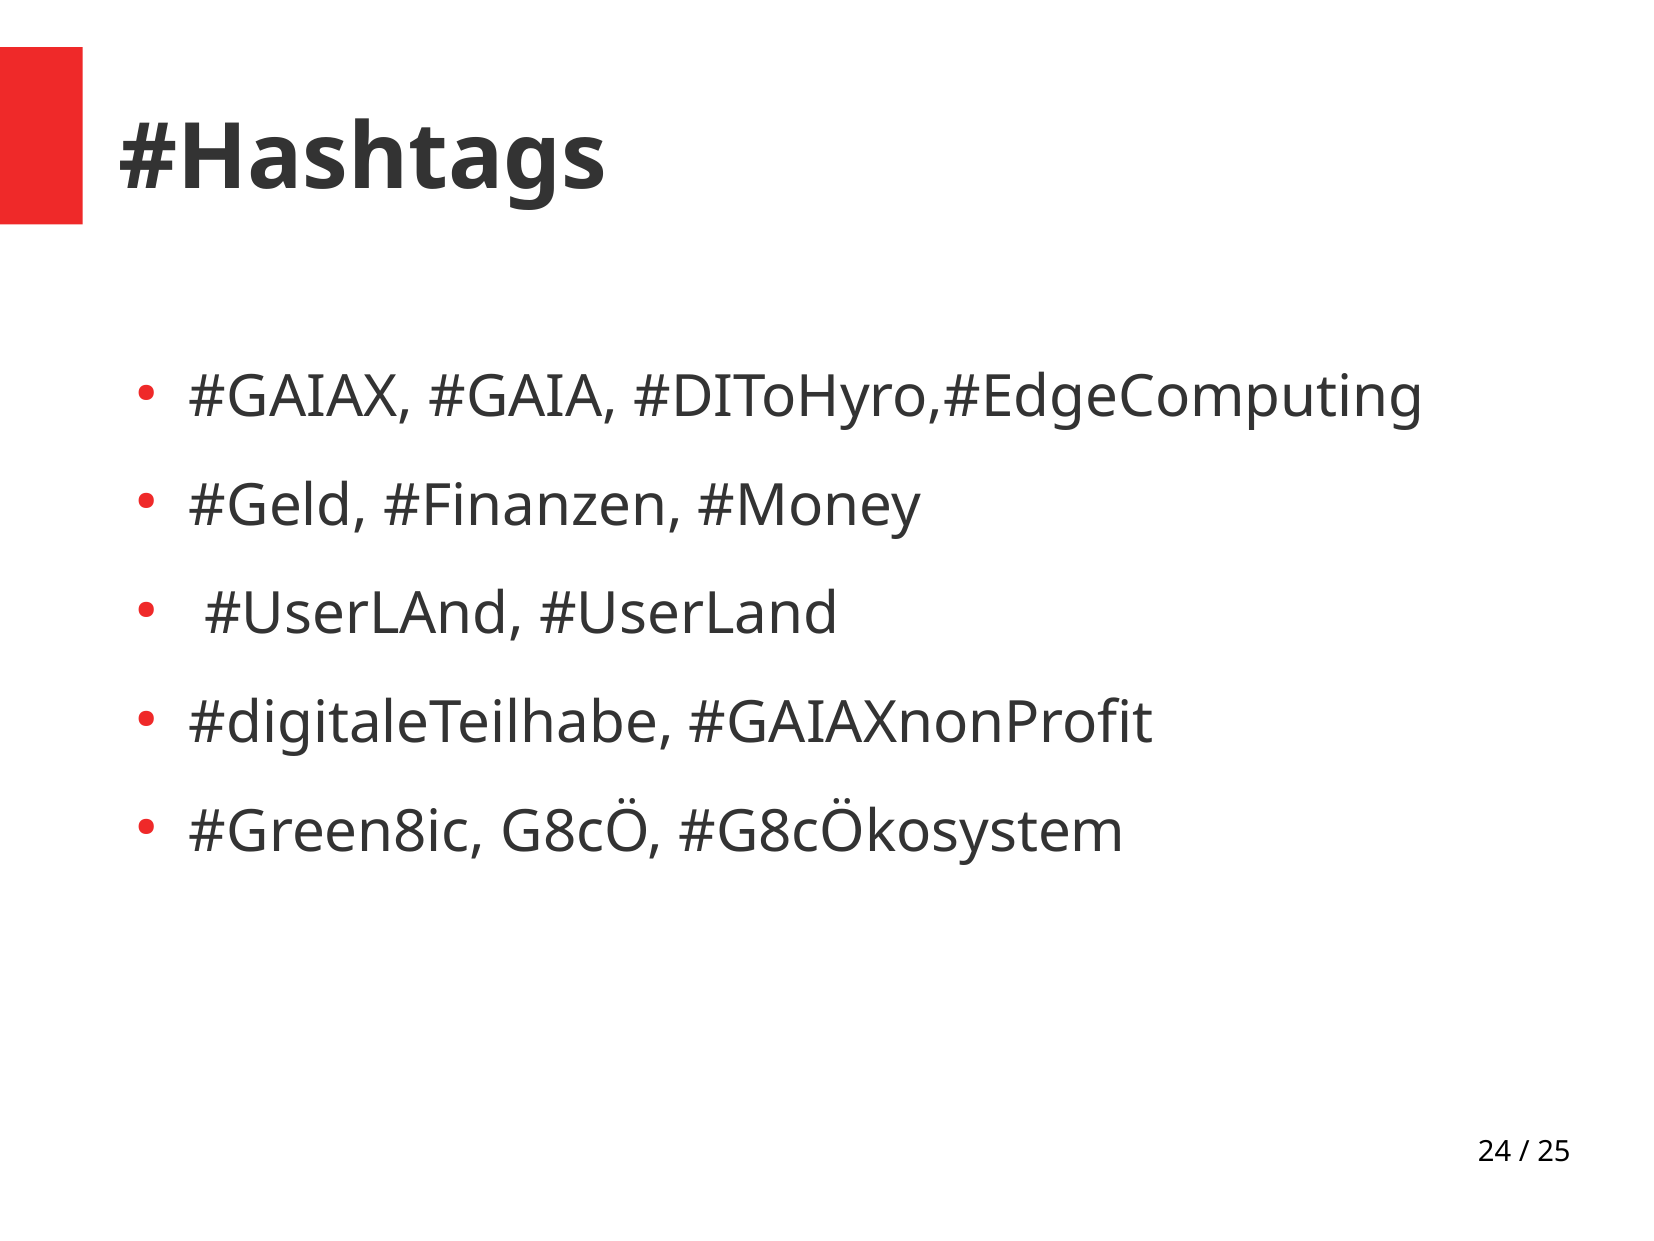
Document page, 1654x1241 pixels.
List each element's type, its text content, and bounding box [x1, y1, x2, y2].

list #GAIAX, #GAIA, #DIToHyro,#EdgeComputing #Geld, #Finanzen, #Money #UserLAnd, #UserLand #digitaleTeilhabe, #GAIAXnonProfit #Green8ic, G8cÖ, #G8cÖkosystem [118, 354, 1536, 1074]
title #Hashtags [118, 49, 1571, 257]
